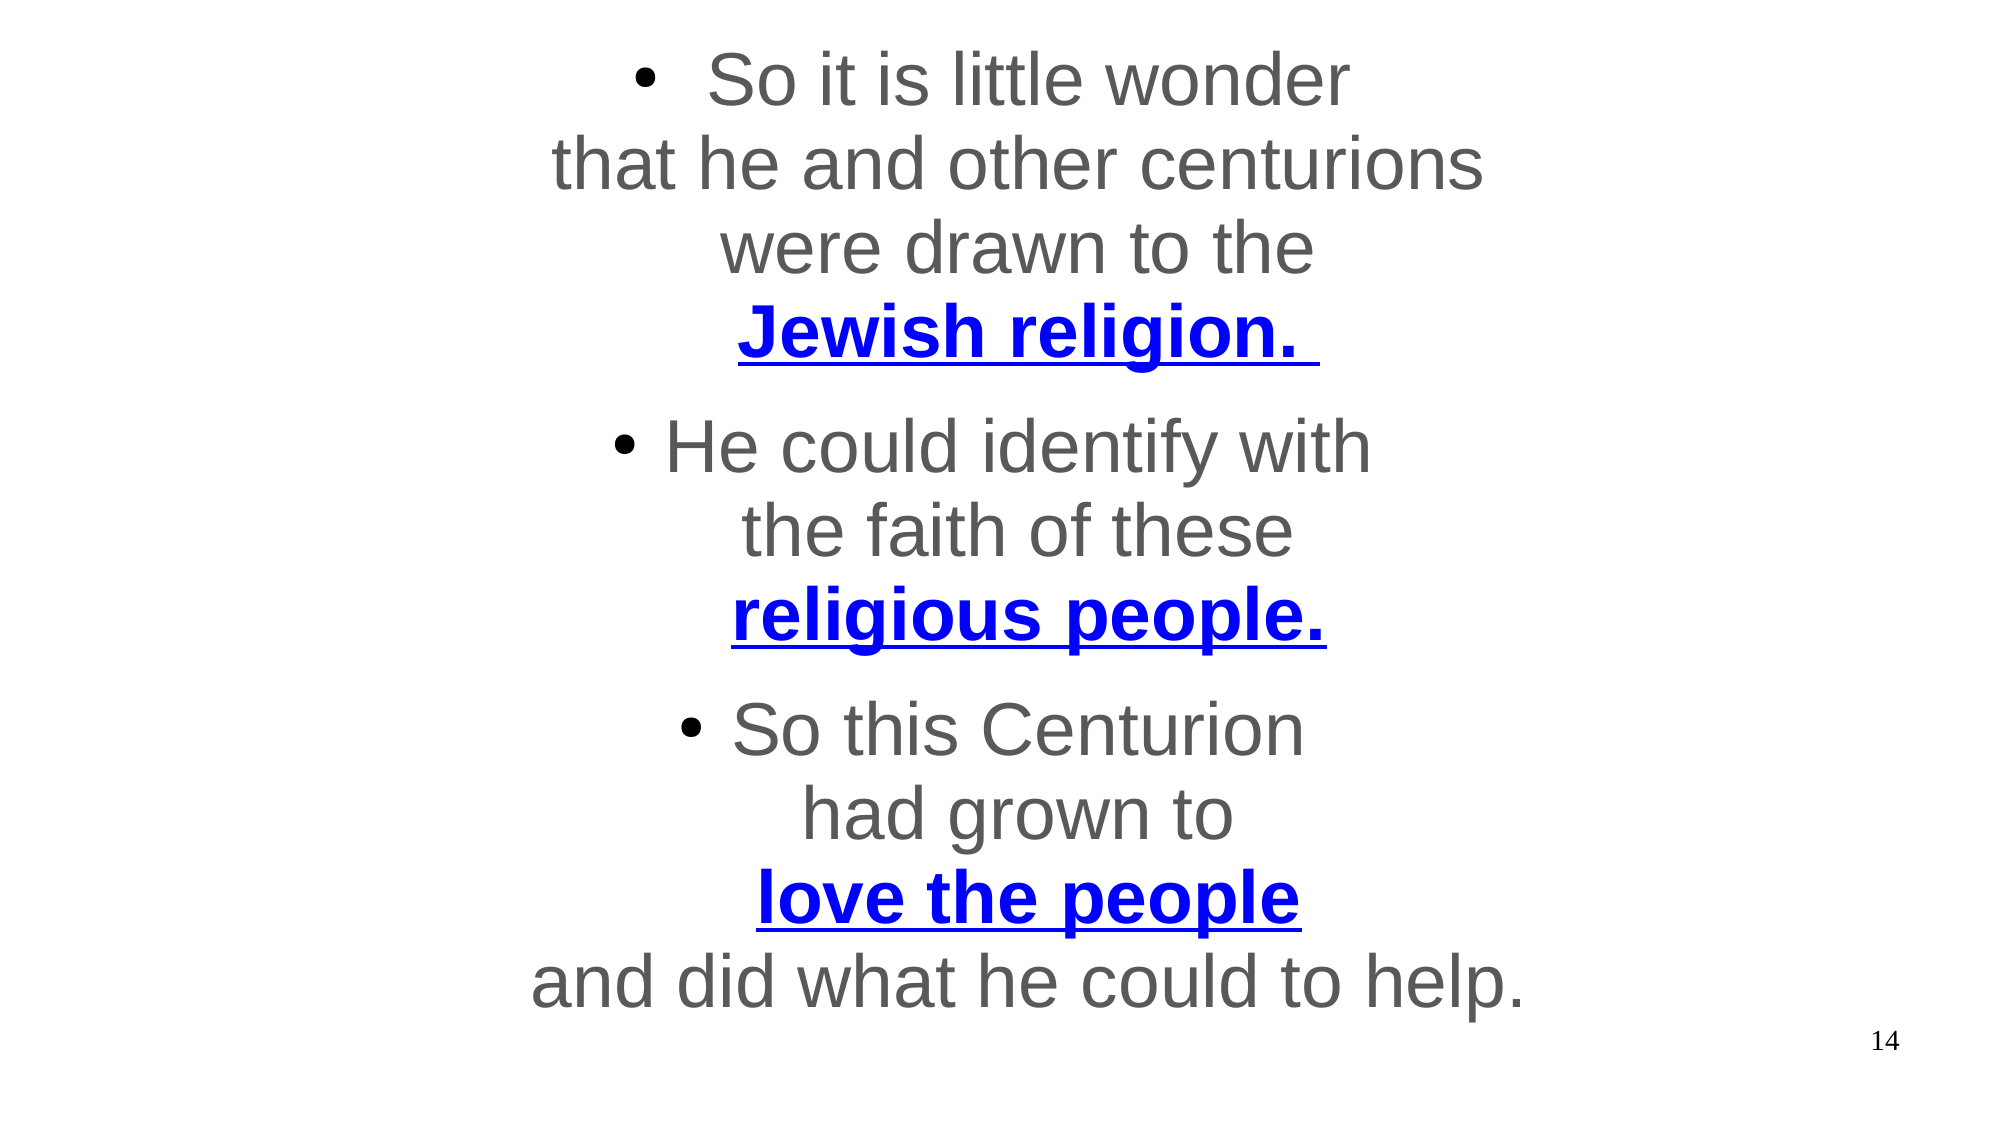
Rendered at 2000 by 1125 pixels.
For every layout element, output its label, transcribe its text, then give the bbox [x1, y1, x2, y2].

list So it is little wonder that he and other centurions were drawn to the Jewish religion. He could identify with the faith of these religious people. So this Centurion had grown to love the people and did what he could to help. [37, 37, 1951, 1088]
